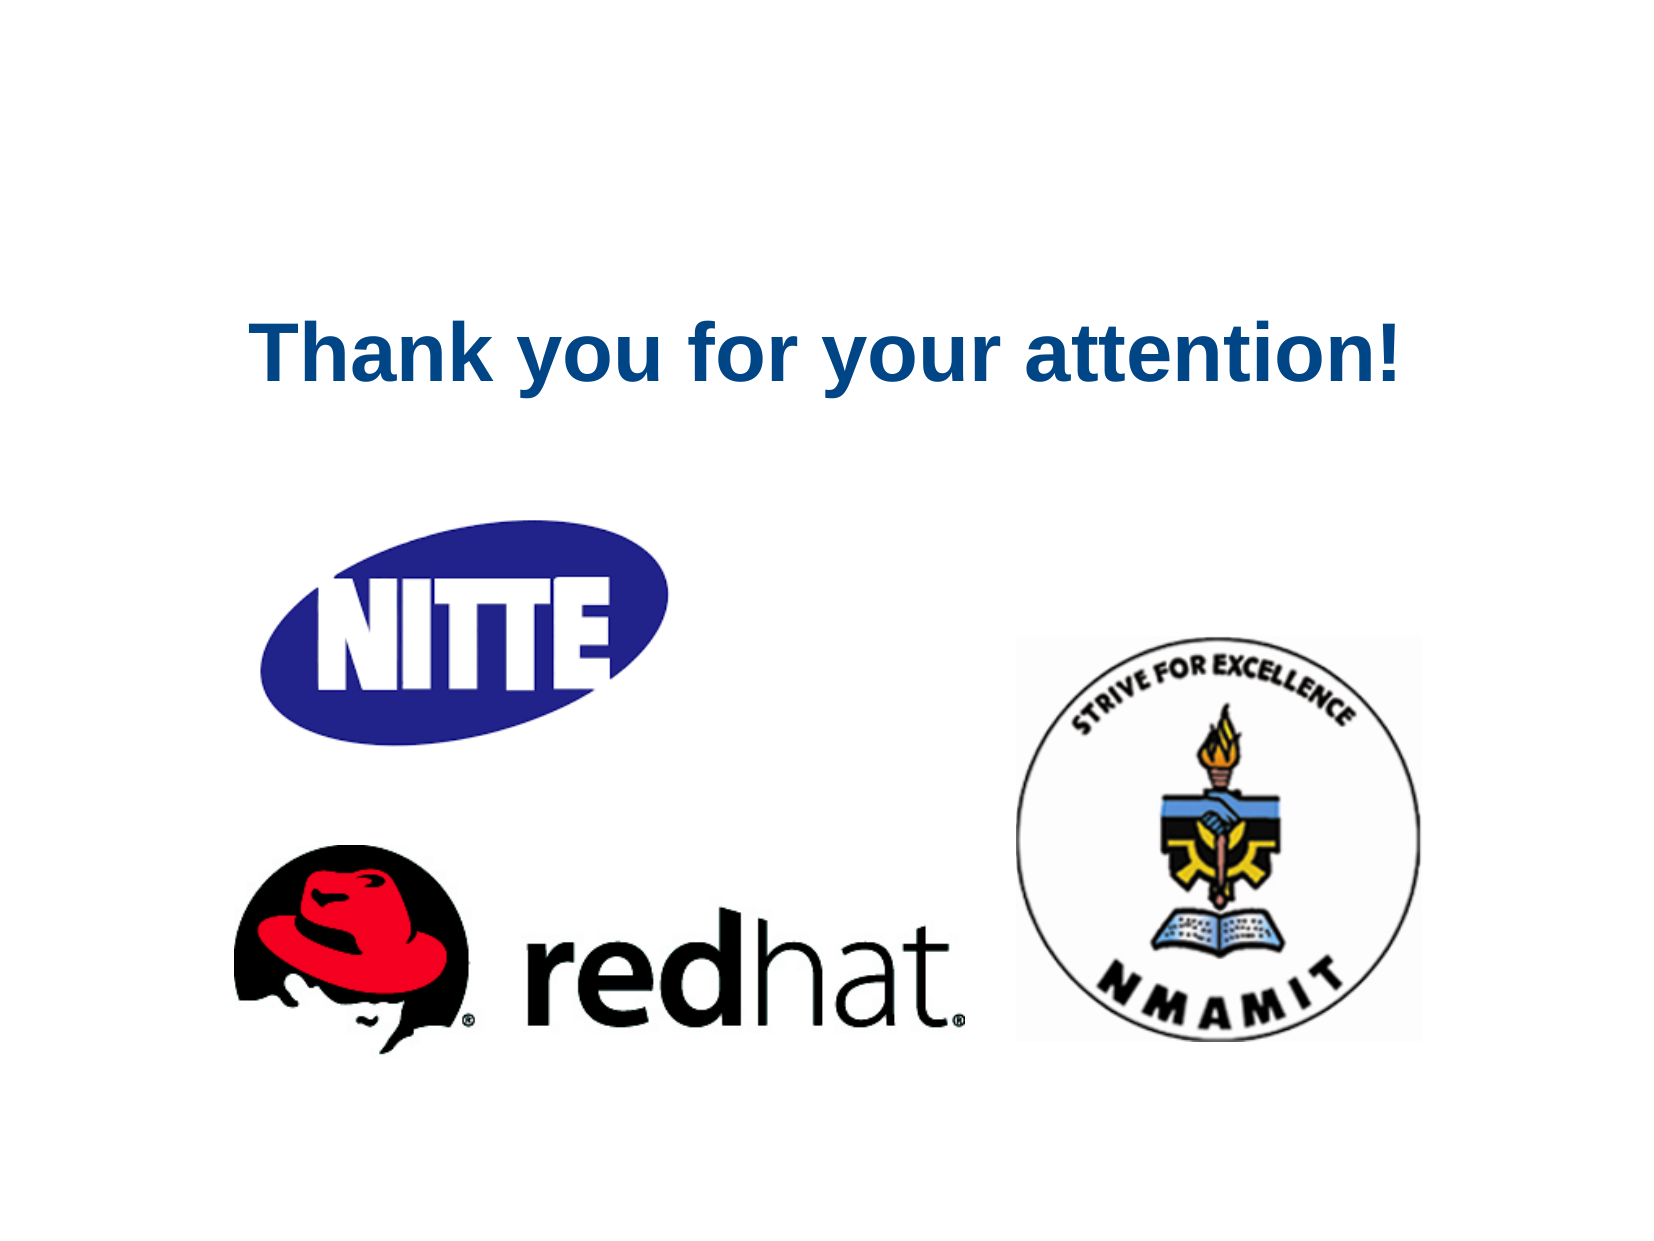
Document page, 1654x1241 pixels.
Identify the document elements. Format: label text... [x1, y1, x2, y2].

picture [234, 845, 965, 1081]
picture [1016, 636, 1422, 1042]
picture [231, 497, 687, 769]
text_box Thank you for your attention! [82, 213, 1571, 493]
